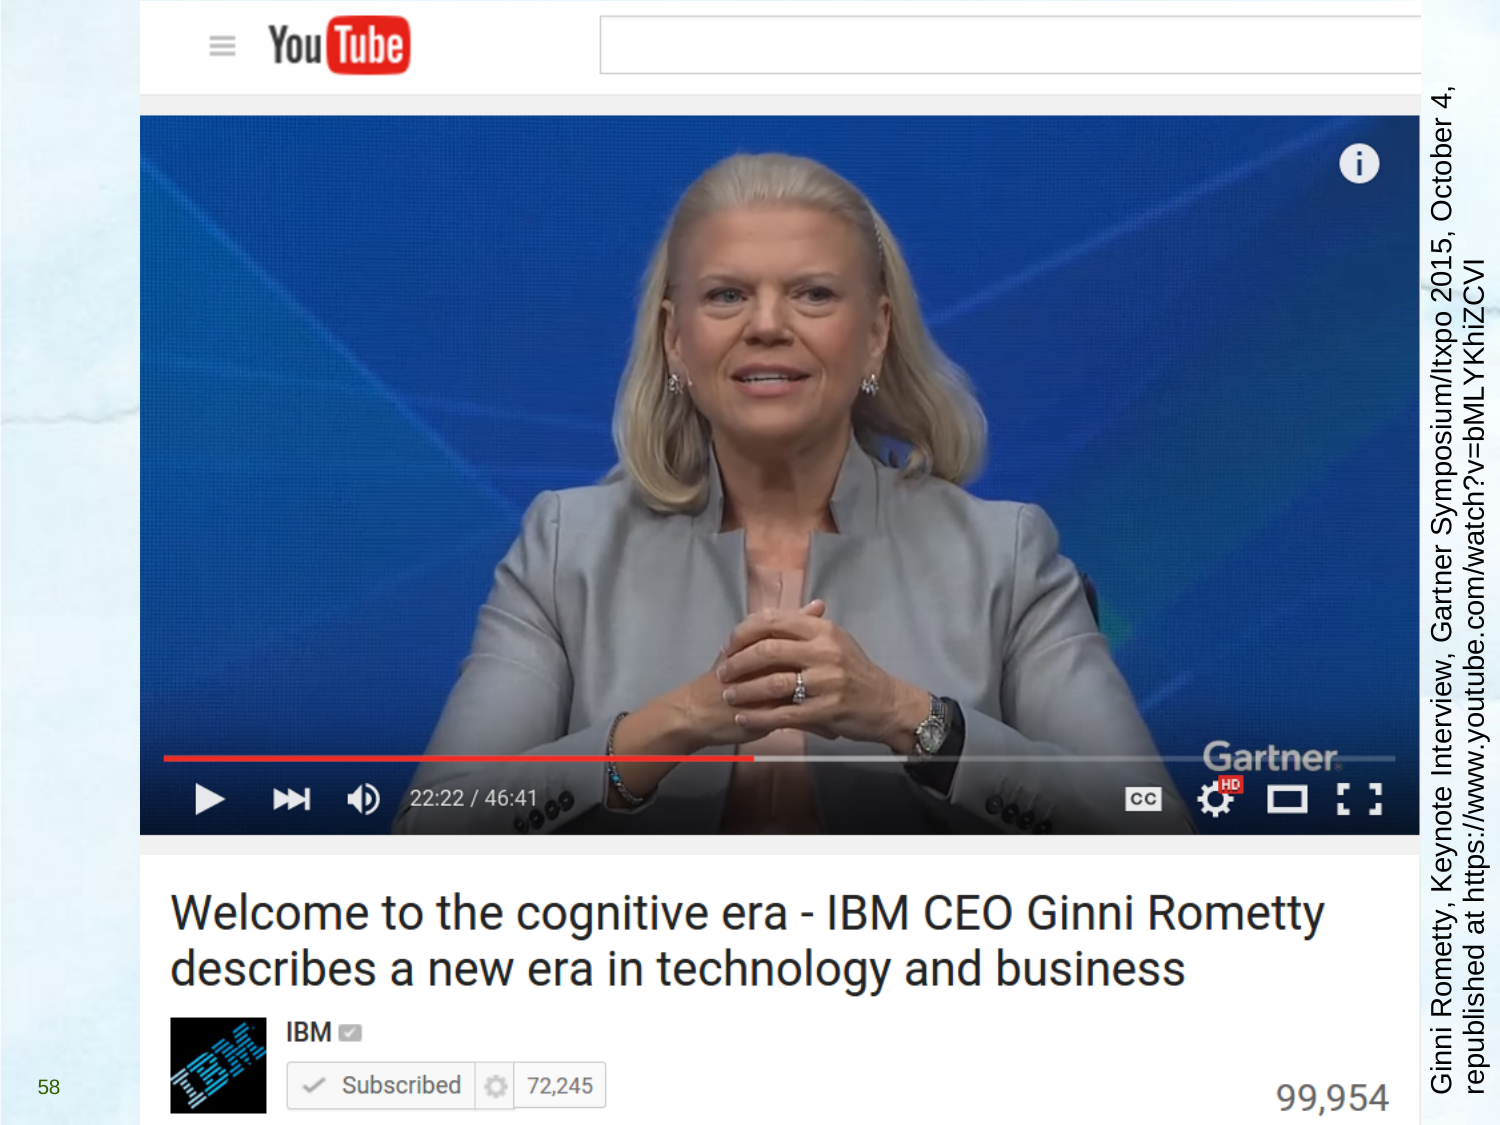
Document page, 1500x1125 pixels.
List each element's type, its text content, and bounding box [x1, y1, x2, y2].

text_box Ginni Rometty, Keynote Interview, Gartner Symposium/Itxpo 2015, October 4, republished at https://www.youtube.com/watch?v=bMLYKhiZCVI [1417, 23, 1498, 1111]
picture [0, 0, 1500, 1125]
